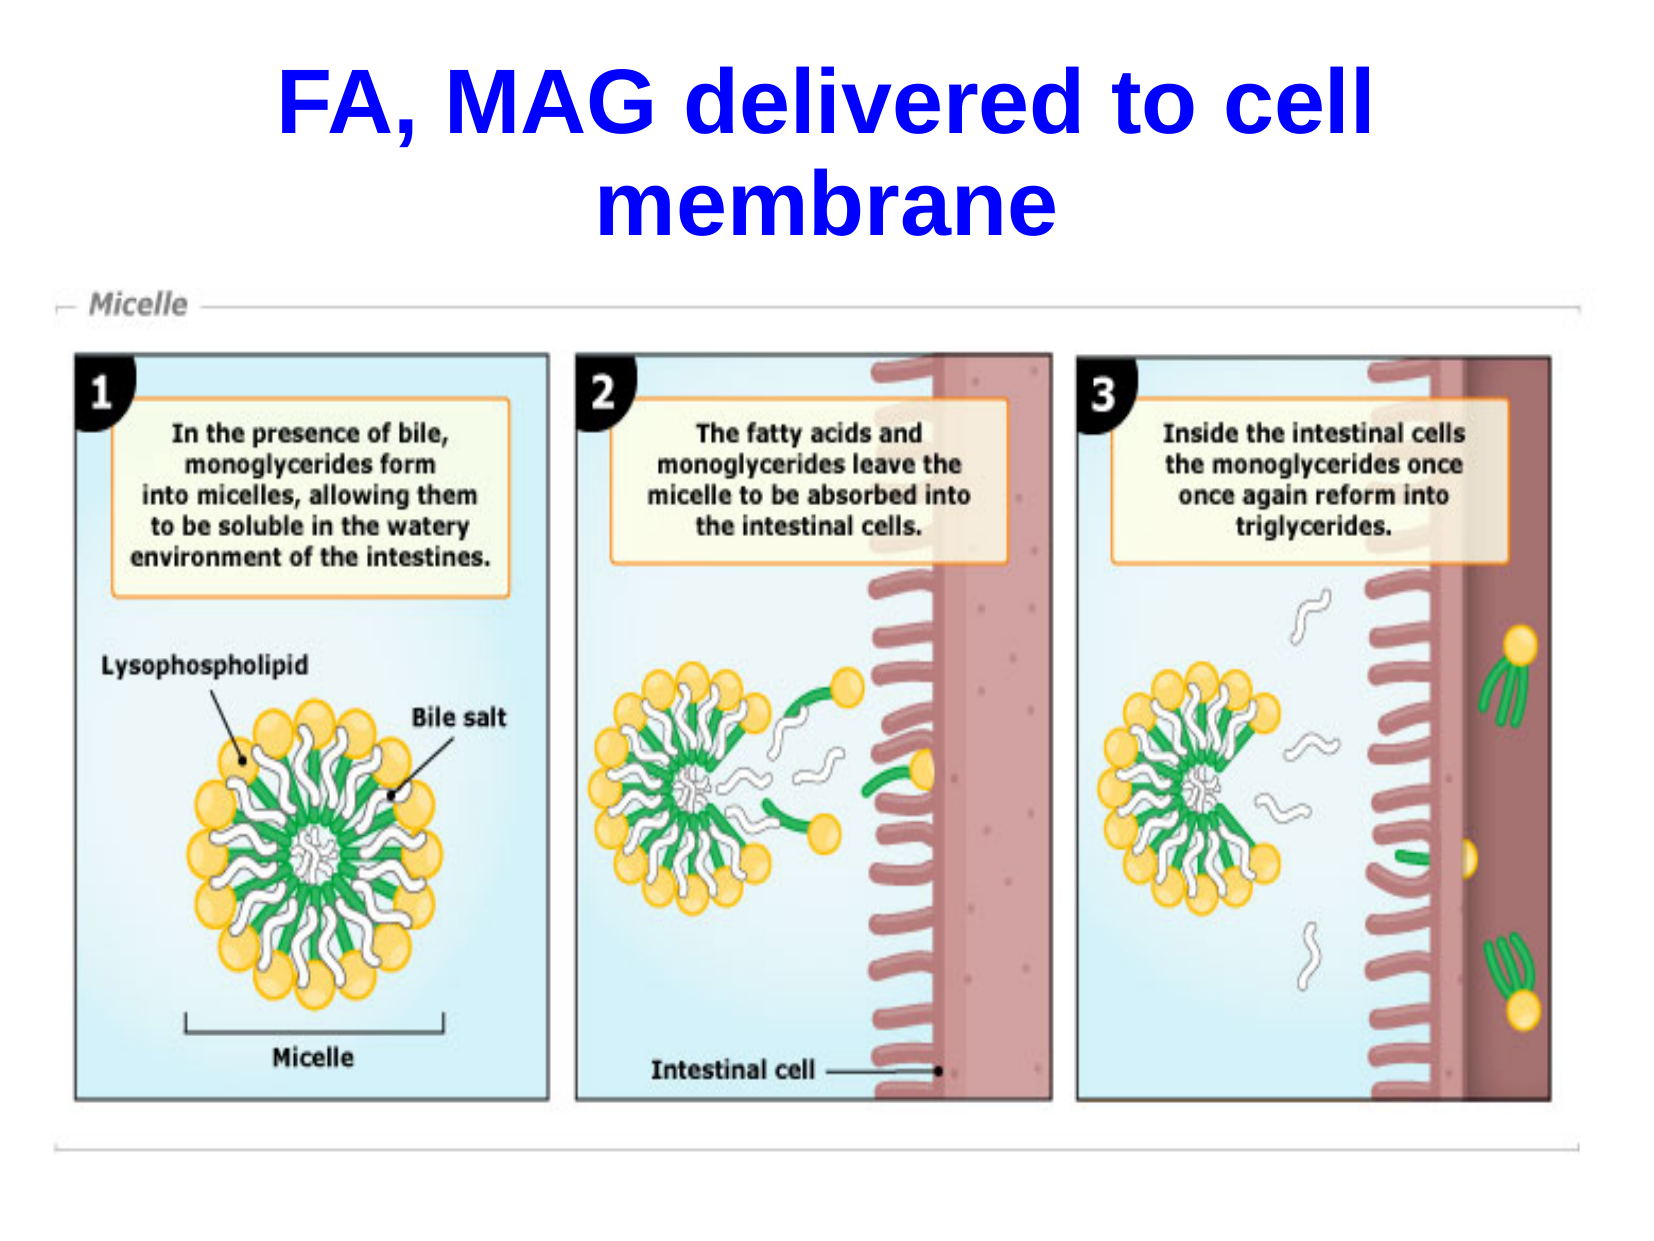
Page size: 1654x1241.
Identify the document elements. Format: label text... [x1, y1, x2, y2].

title FA, MAG delivered to cell membrane [82, 49, 1571, 257]
picture [35, 268, 1595, 1170]
